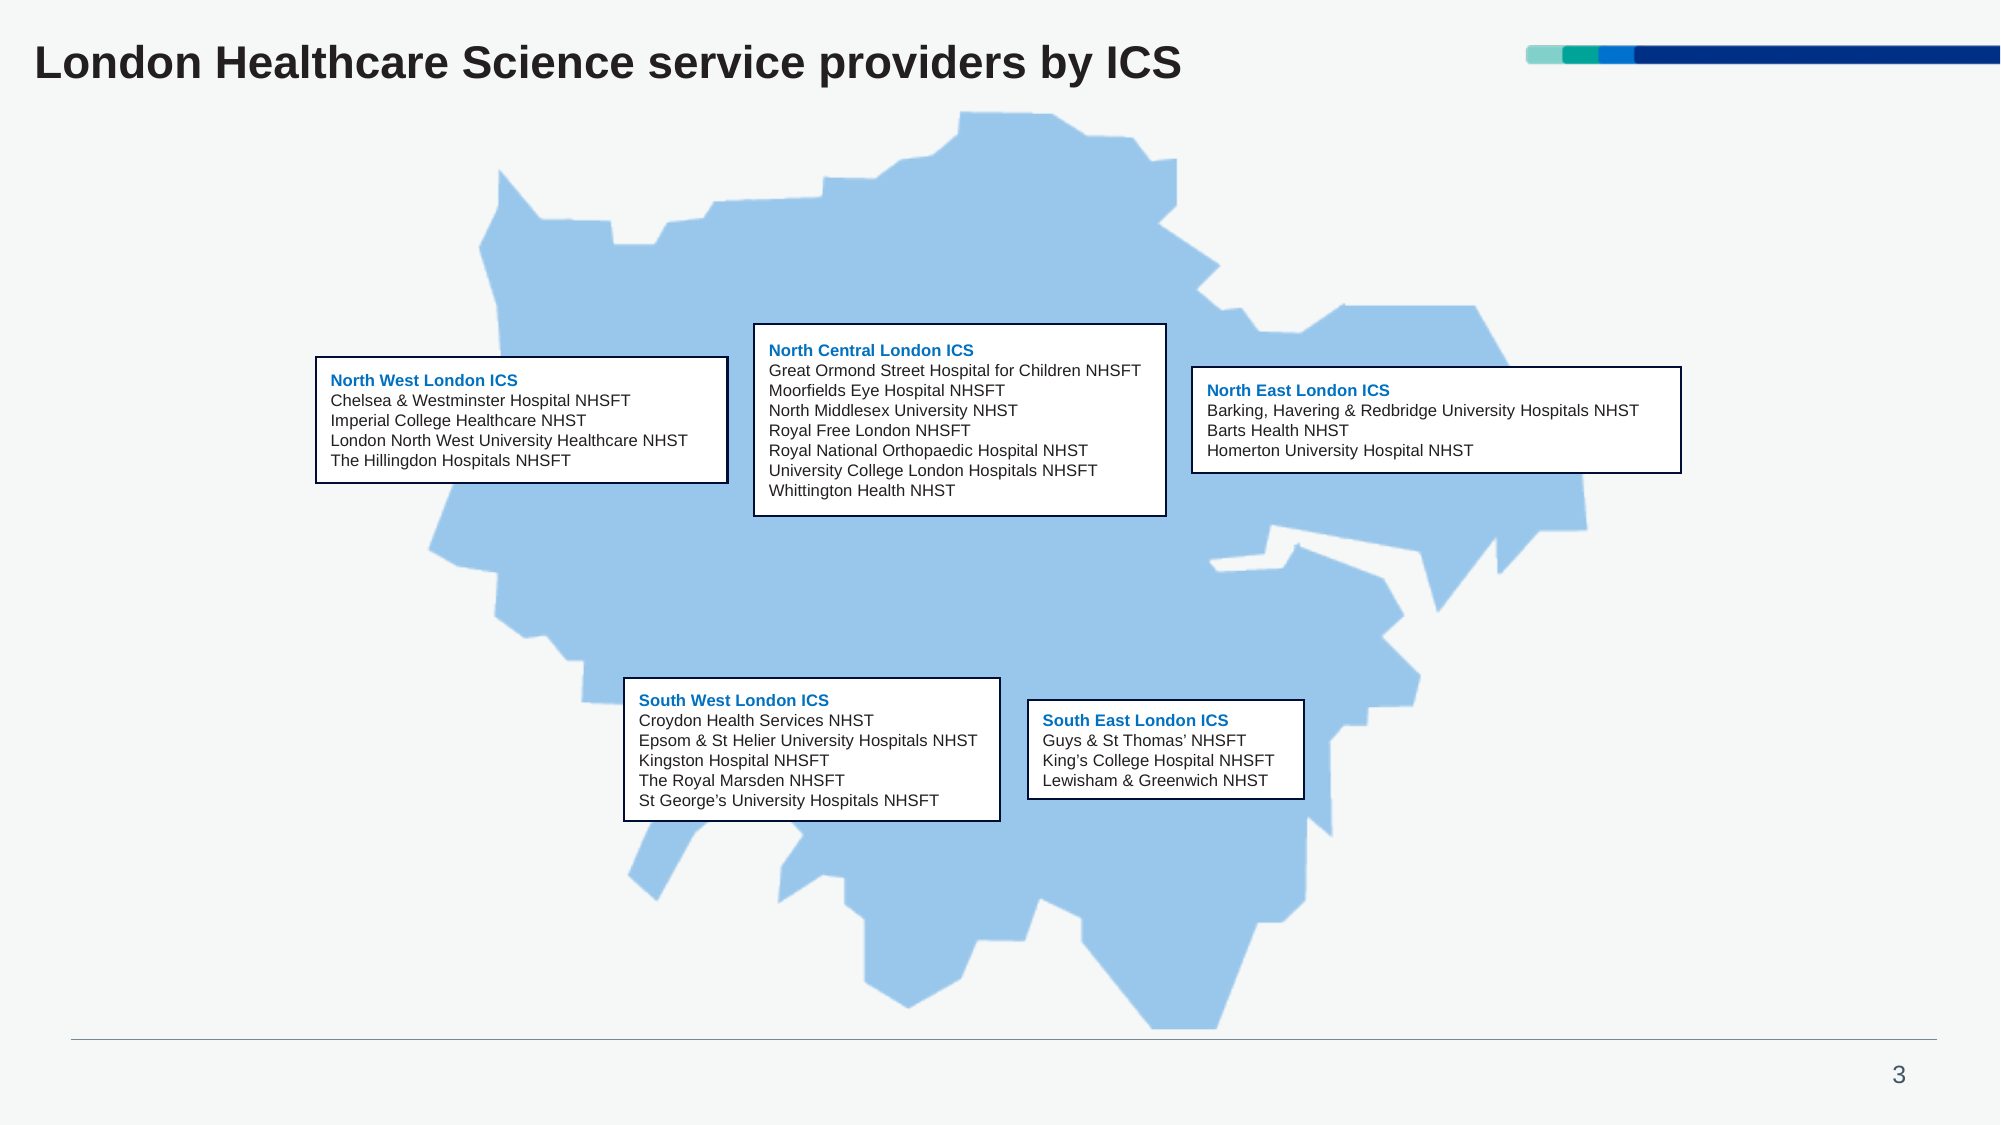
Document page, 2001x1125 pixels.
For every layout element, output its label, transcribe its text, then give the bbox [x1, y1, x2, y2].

text_box North West London ICS Chelsea & Westminster Hospital NHSFT Imperial College Healthcare NHST London North West University Healthcare NHST The Hillingdon Hospitals NHSFT [316, 357, 728, 483]
picture [411, 95, 1597, 1047]
text_box North Central London ICS Great Ormond Street Hospital for Children NHSFT Moorfields Eye Hospital NHSFT North Middlesex University NHST Royal Free London NHSFT Royal National Orthopaedic Hospital NHST University College London Hospitals NHSFT Whittington Health NHST [754, 324, 1166, 516]
text_box North East London ICS Barking, Havering & Redbridge University Hospitals NHST Barts Health NHST Homerton University Hospital NHST [1192, 367, 1681, 473]
text_box South East London ICS Guys & St Thomas’ NHSFT King’s College Hospital NHSFT Lewisham & Greenwich NHST [1028, 700, 1304, 799]
text_box London Healthcare Science service providers by ICS [19, 25, 1510, 96]
text_box South West London ICS Croydon Health Services NHST Epsom & St Helier University Hospitals NHST Kingston Hospital NHSFT The Royal Marsden NHSFT St George’s University Hospitals NHSFT [624, 678, 1000, 821]
